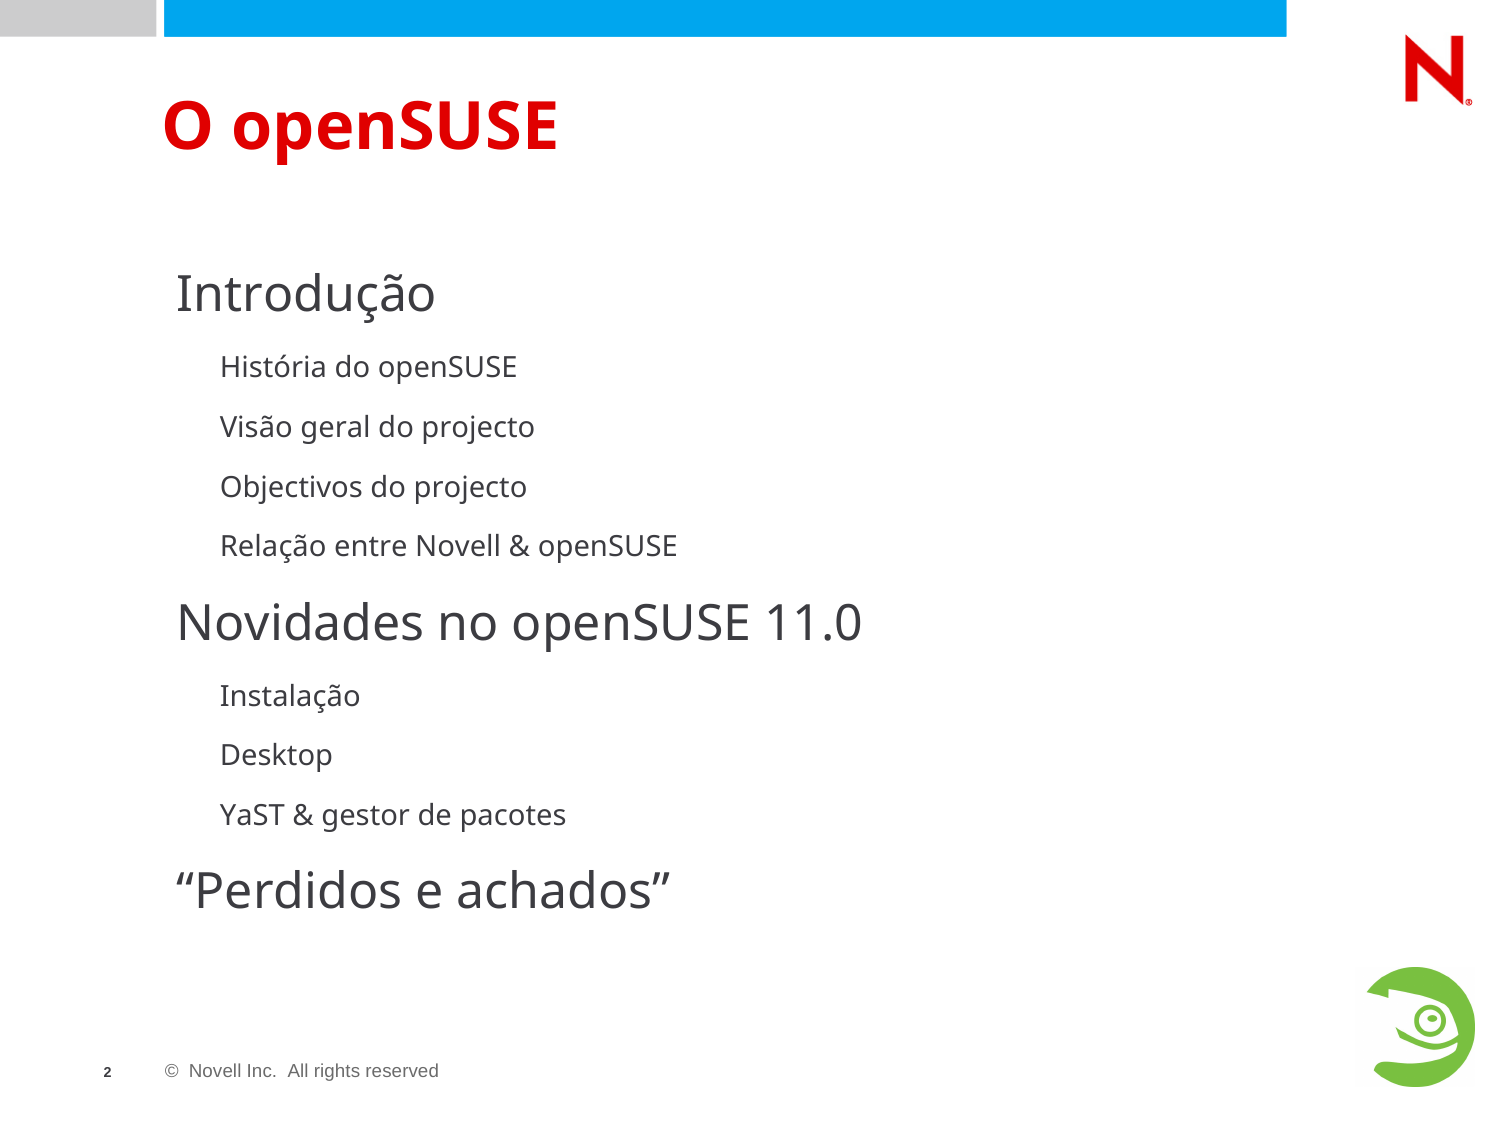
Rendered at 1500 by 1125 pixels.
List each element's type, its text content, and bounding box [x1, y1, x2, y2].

title O openSUSE [161, 41, 1383, 205]
picture [1355, 967, 1475, 1087]
list Introdução História do openSUSE Visão geral do projecto Objectivos do projecto Relação entre Novell & openSUSE Novidades no openSUSE 11.0 Instalação Desktop YaST & gestor de pacotes “Perdidos e achados” [163, 254, 1404, 986]
picture [1403, 32, 1473, 107]
